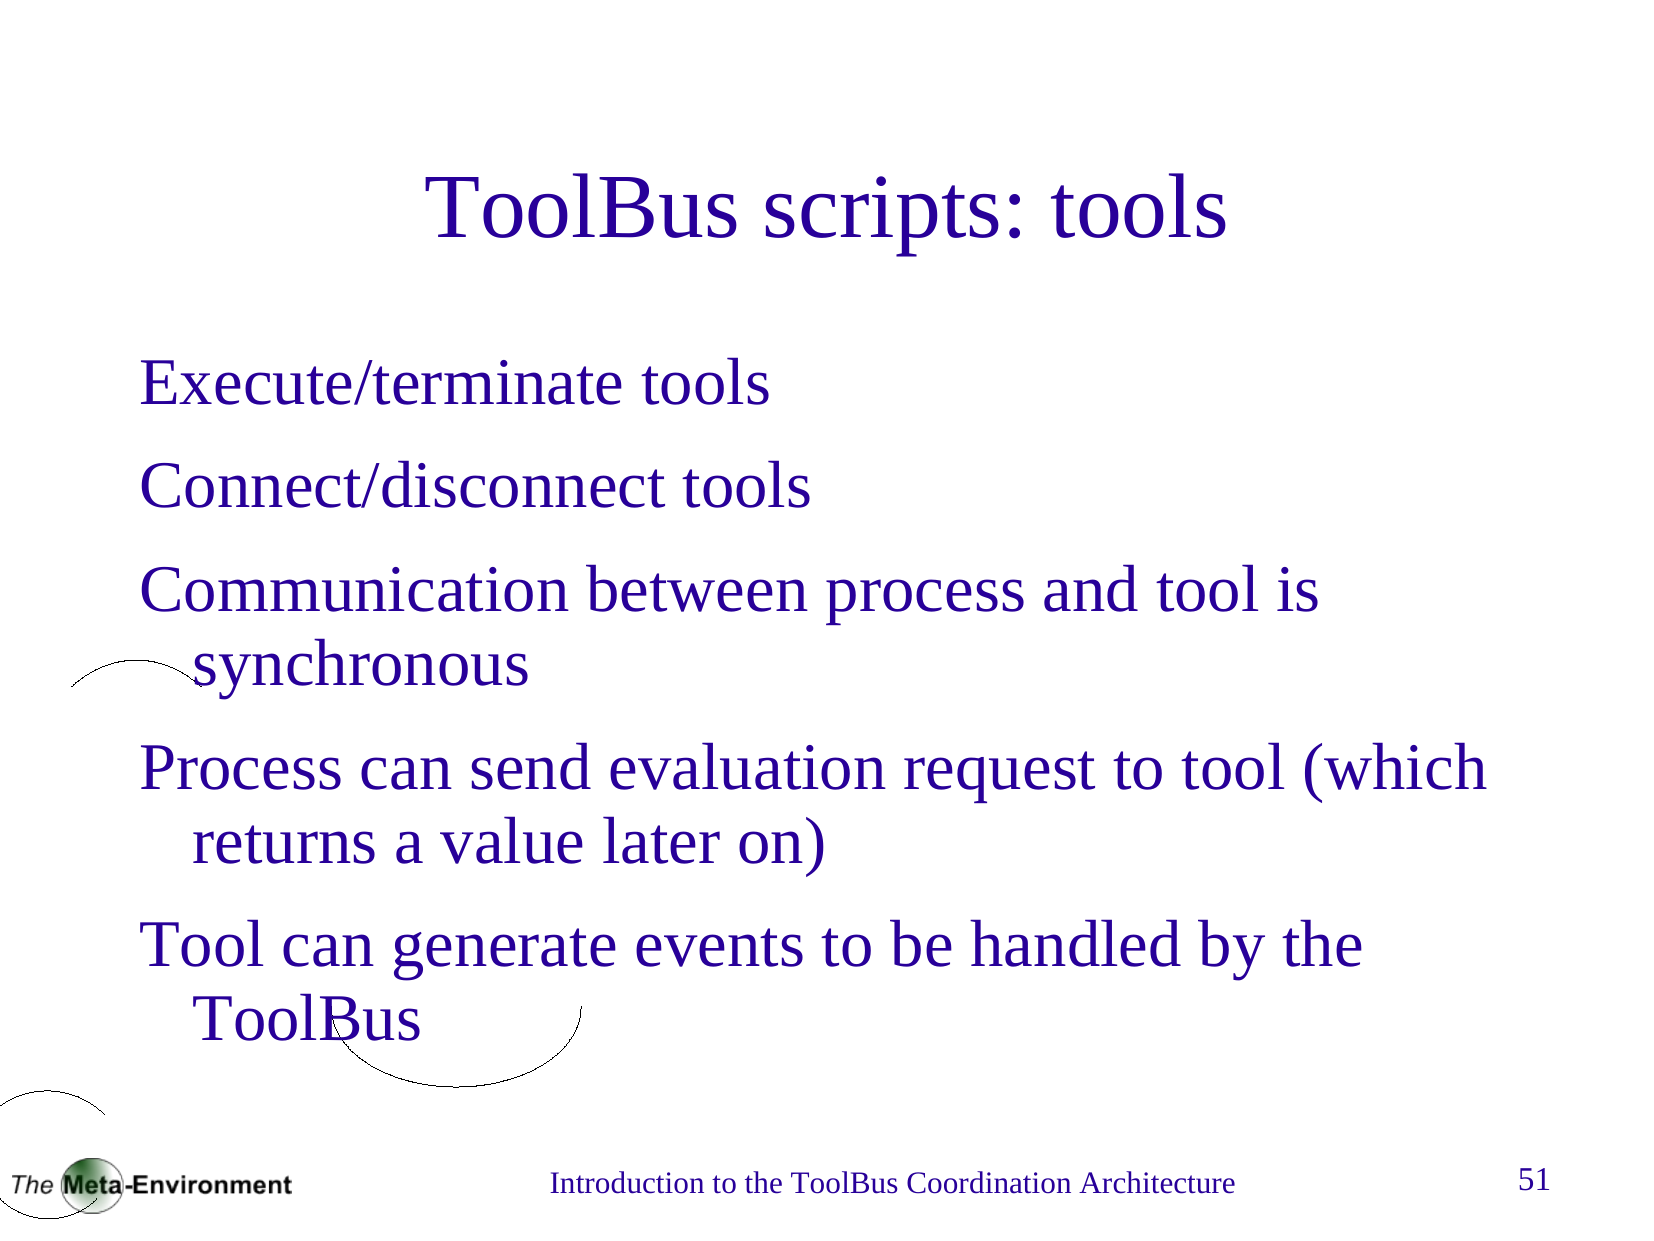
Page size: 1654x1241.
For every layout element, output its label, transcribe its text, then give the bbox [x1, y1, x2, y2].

list Execute/terminate tools Connect/disconnect tools Communication between process and tool is synchronous Process can send evaluation request to tool (which returns a value later on) Tool can generate events to be handled by the ToolBus [121, 344, 1534, 1127]
picture [12, 1158, 292, 1214]
title ToolBus scripts: tools [121, 102, 1534, 311]
